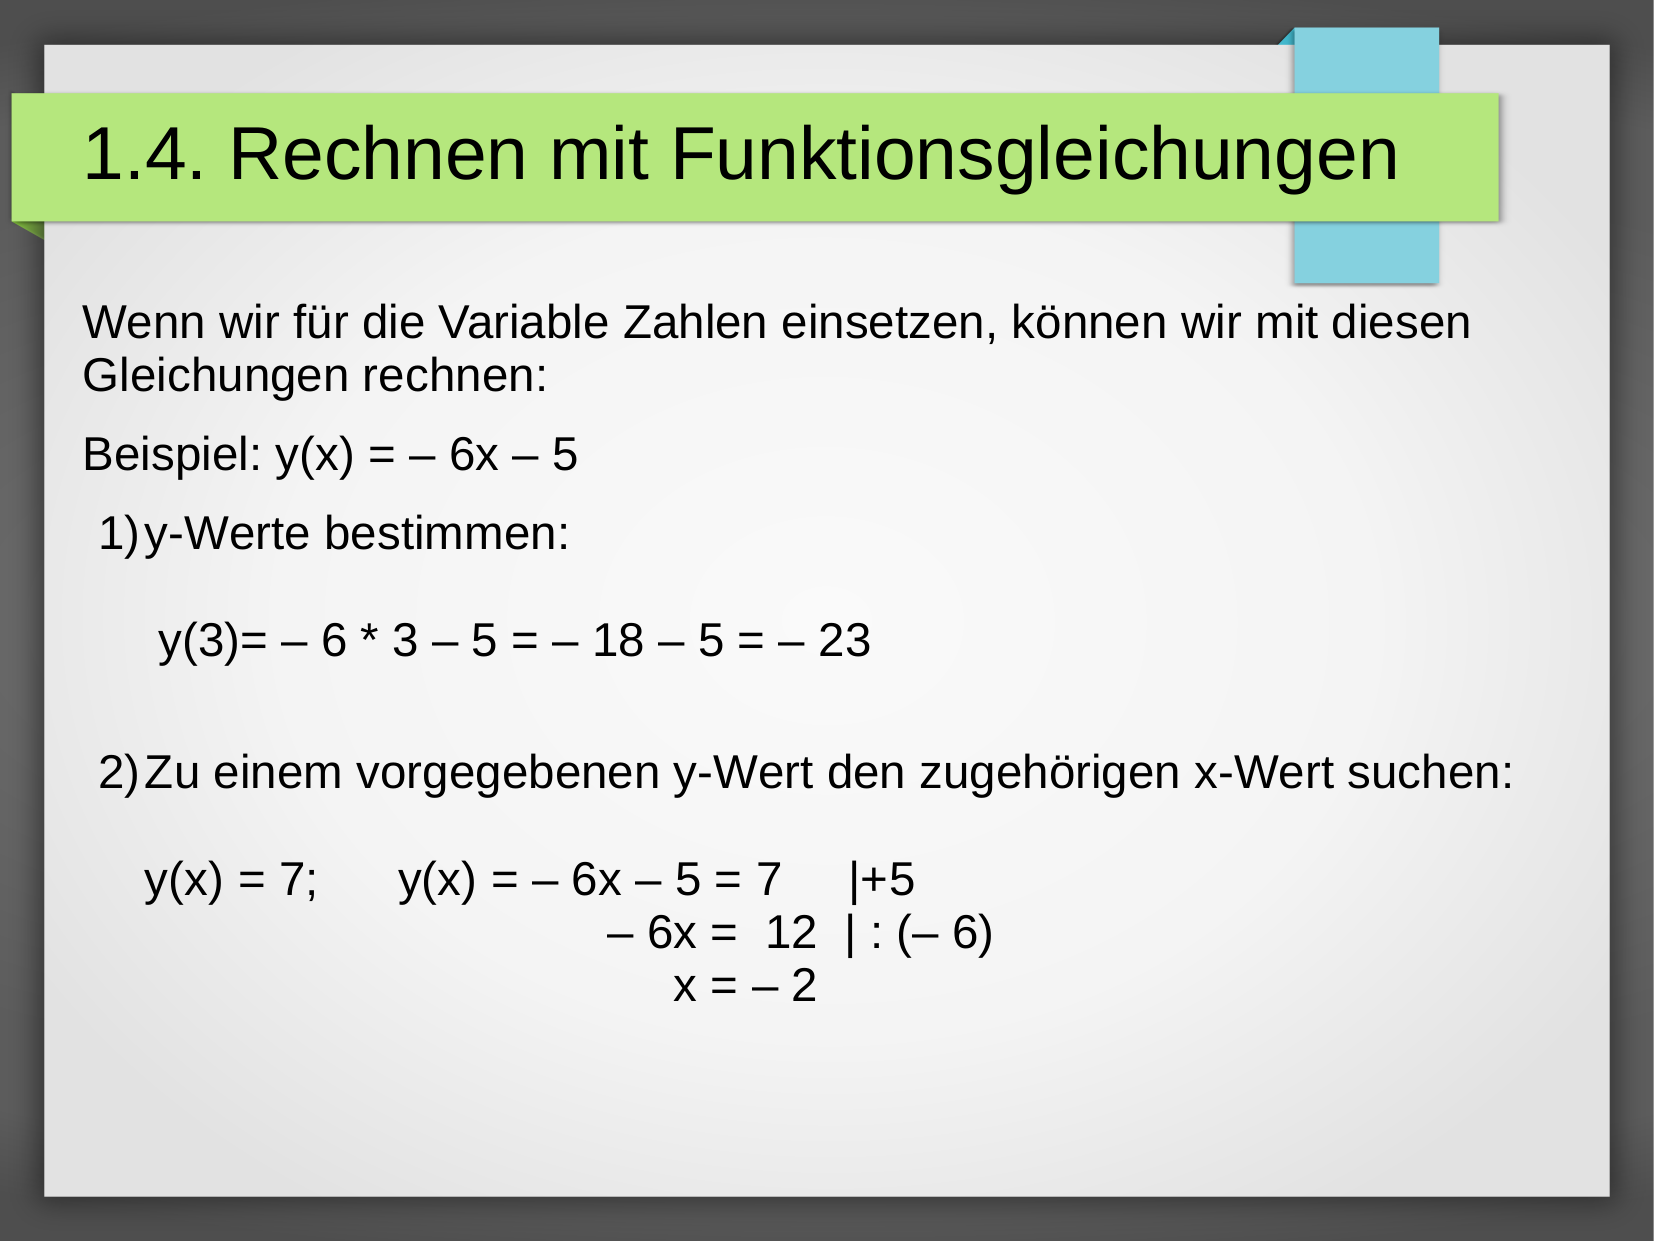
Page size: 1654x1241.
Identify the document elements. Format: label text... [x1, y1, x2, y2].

list Wenn wir für die Variable Zahlen einsetzen, können wir mit diesen Gleichungen rechnen: Beispiel: y(x) = – 6x – 5 y-Werte bestimmen: y(3)= – 6 * 3 – 5 = – 18 – 5 = – 23 Zu einem vorgegebenen y-Wert den zugehörigen x-Wert suchen: y(x) = 7; y(x) = – 6x – 5 = 7 |+5 – 6x = 12 | : (– 6) x = – 2 [82, 295, 1571, 1015]
title 1.4. Rechnen mit Funktionsgleichungen [82, 69, 1441, 238]
picture [0, 0, 1654, 1241]
